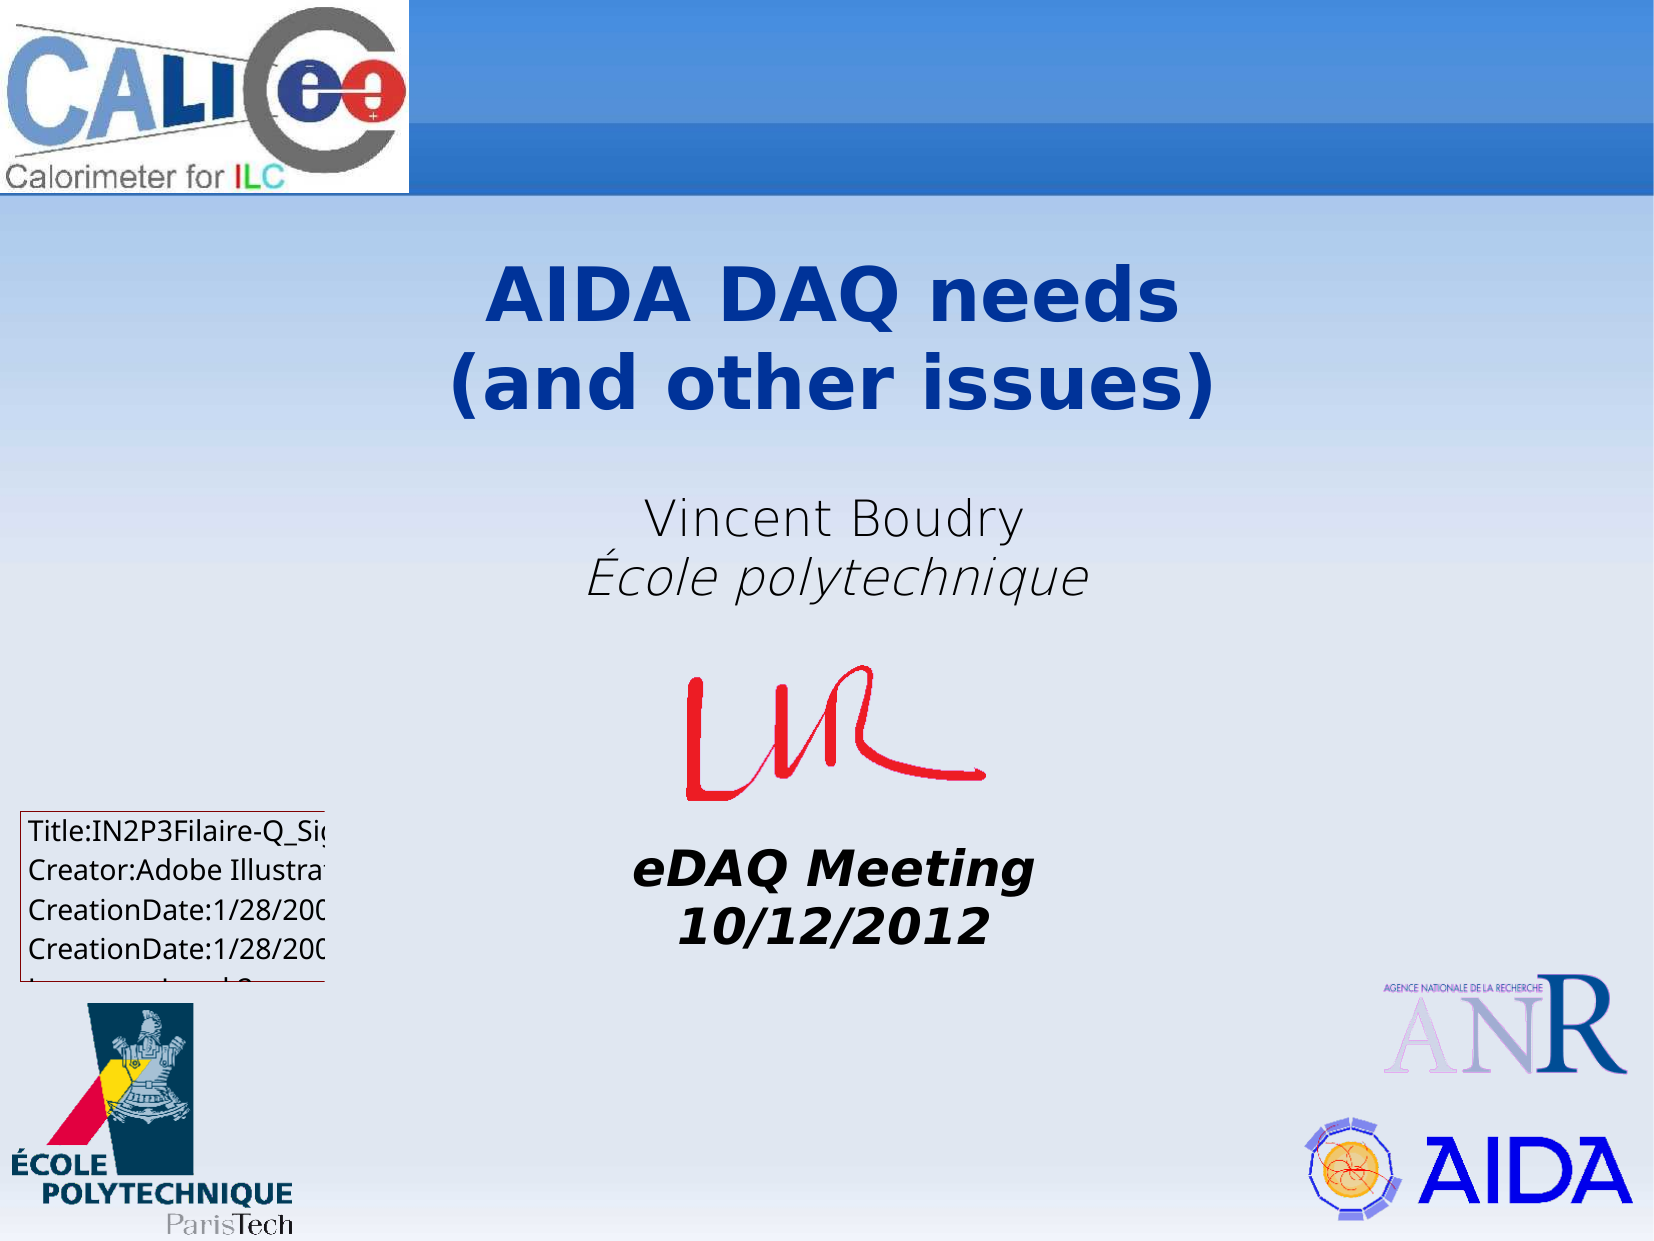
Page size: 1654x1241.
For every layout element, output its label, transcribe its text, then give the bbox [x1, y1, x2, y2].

subtitle Vincent Boudry École polytechnique eDAQ Meeting 10/12/2012 [55, 480, 1591, 966]
title AIDA DAQ needs (and other issues) [21, 236, 1646, 444]
picture [0, 0, 1654, 1241]
